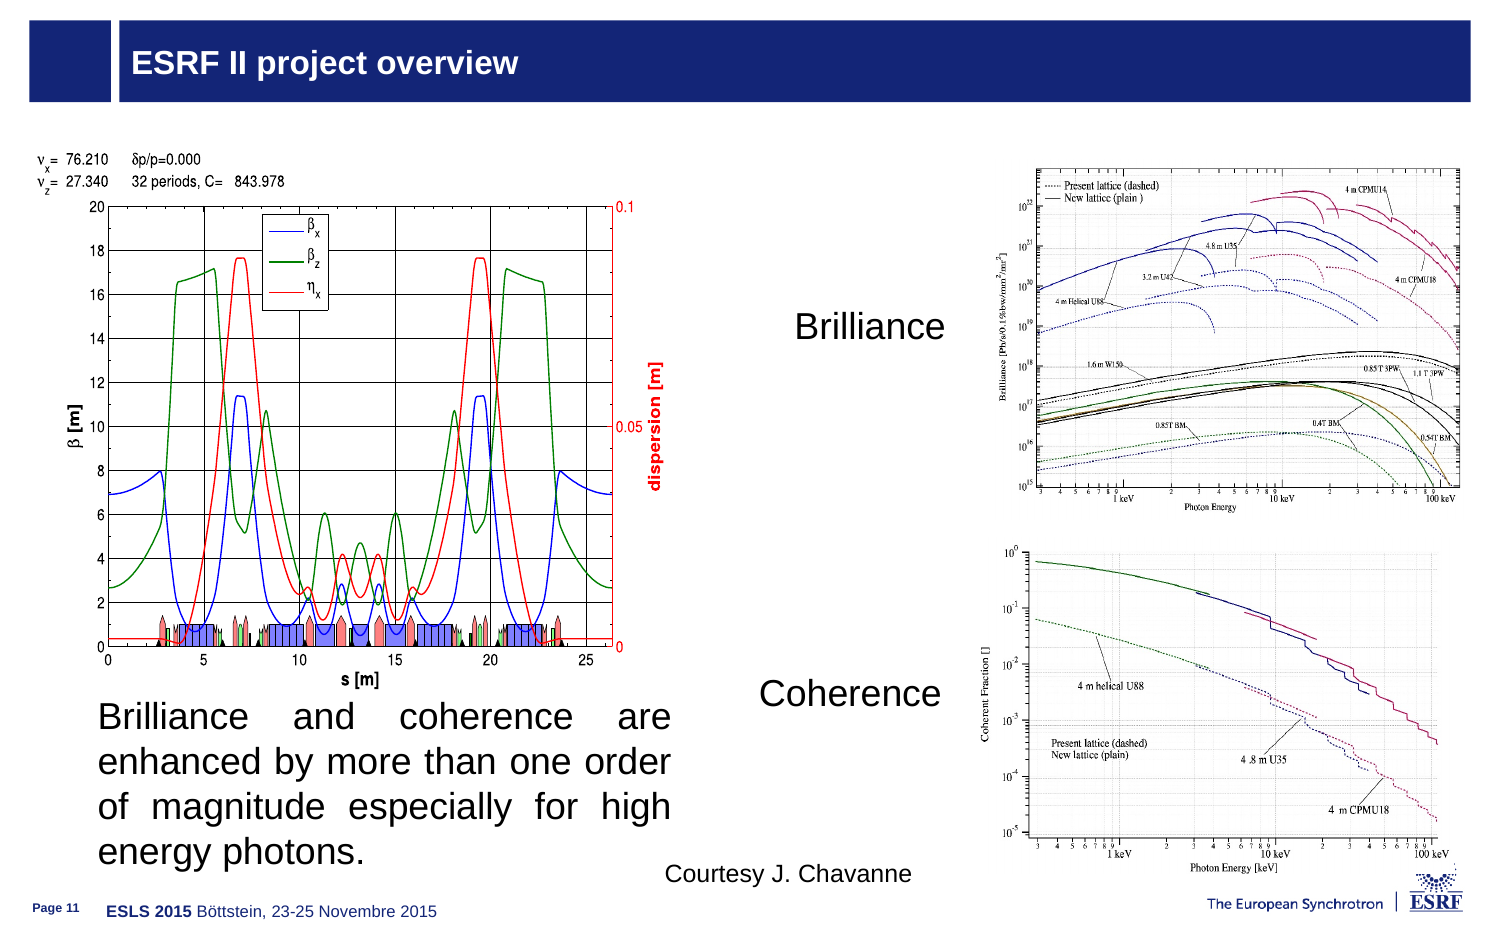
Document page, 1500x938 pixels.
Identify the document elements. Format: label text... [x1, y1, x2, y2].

text_box Brilliance [779, 294, 961, 355]
text_box Courtesy J. Chavanne [649, 850, 928, 896]
title ESRF II project overview [119, 20, 1471, 103]
text_box Brilliance and coherence are enhanced by more than one order of magnitude especially for high energy photons. [82, 685, 697, 880]
picture [992, 159, 1465, 520]
picture [980, 537, 1500, 938]
text_box Page <numéro> [32, 886, 101, 916]
picture [23, 141, 674, 709]
text_box Coherence [744, 661, 969, 722]
text_box ESLS 2015 Böttstein, 23-25 Novembre 2015 [106, 892, 1111, 922]
